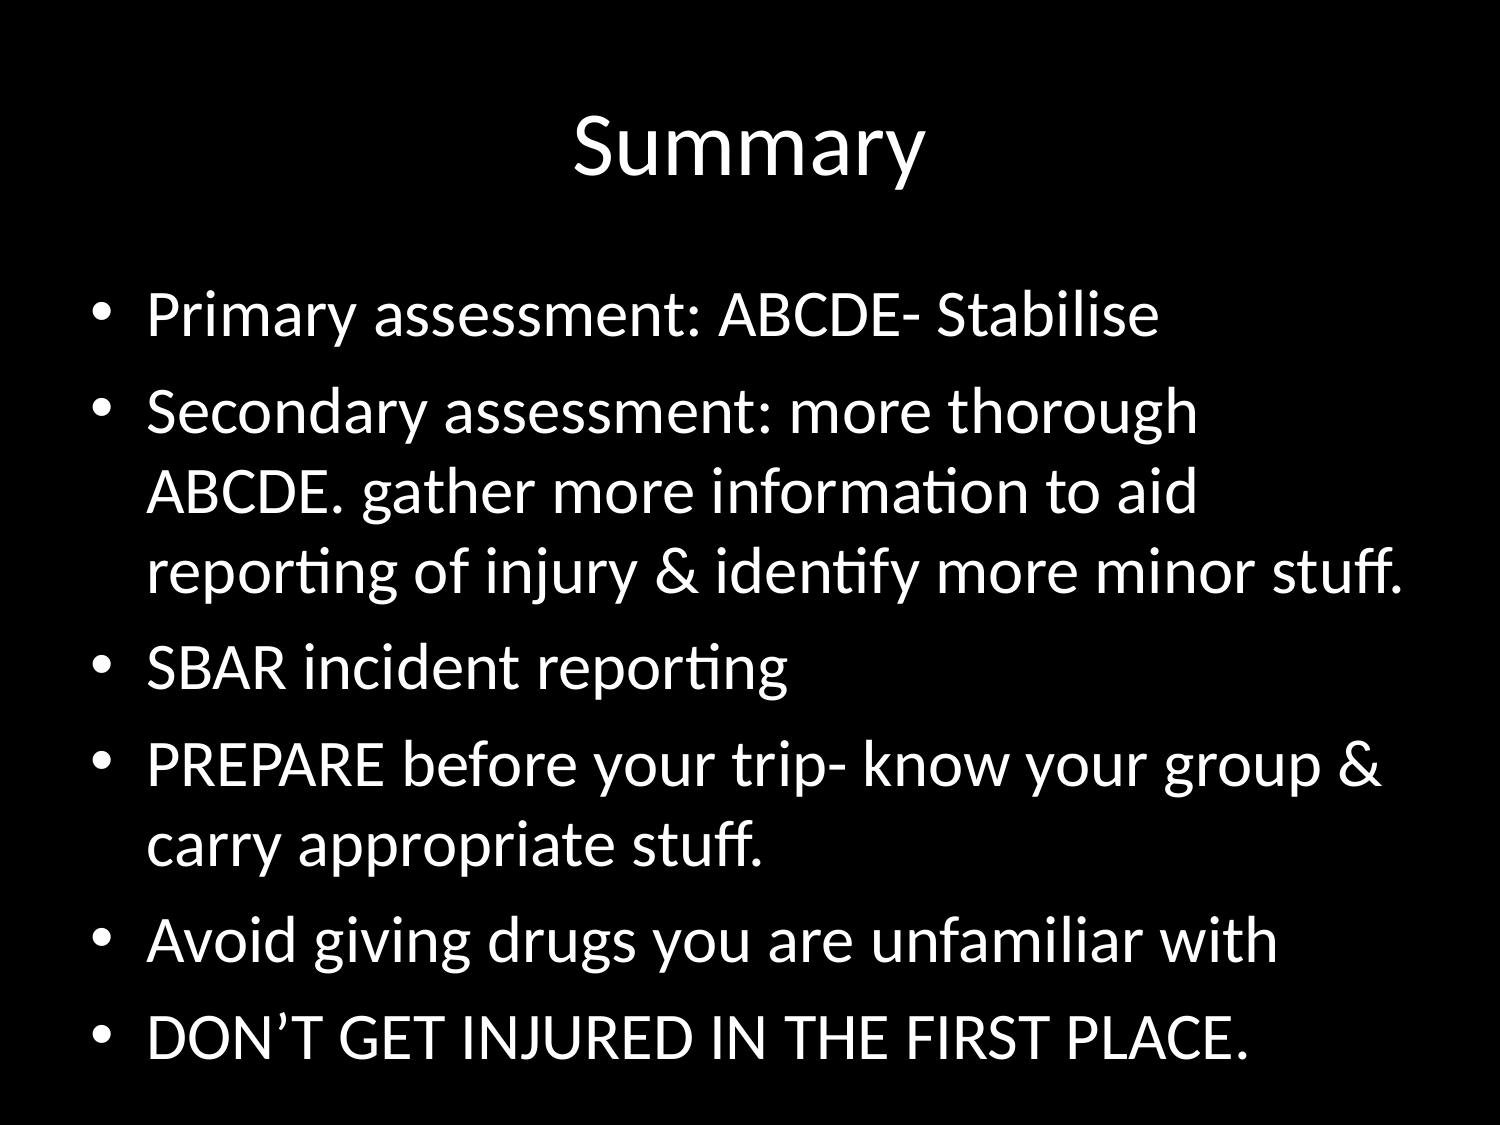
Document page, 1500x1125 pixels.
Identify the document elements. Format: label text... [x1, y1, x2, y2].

list Primary assessment: ABCDE- Stabilise Secondary assessment: more thorough ABCDE. gather more information to aid reporting of injury & identify more minor stuff. SBAR incident reporting PREPARE before your trip- know your group & carry appropriate stuff. Avoid giving drugs you are unfamiliar with DON’T GET INJURED IN THE FIRST PLACE. [75, 262, 1425, 1005]
title Summary [75, 45, 1425, 233]
